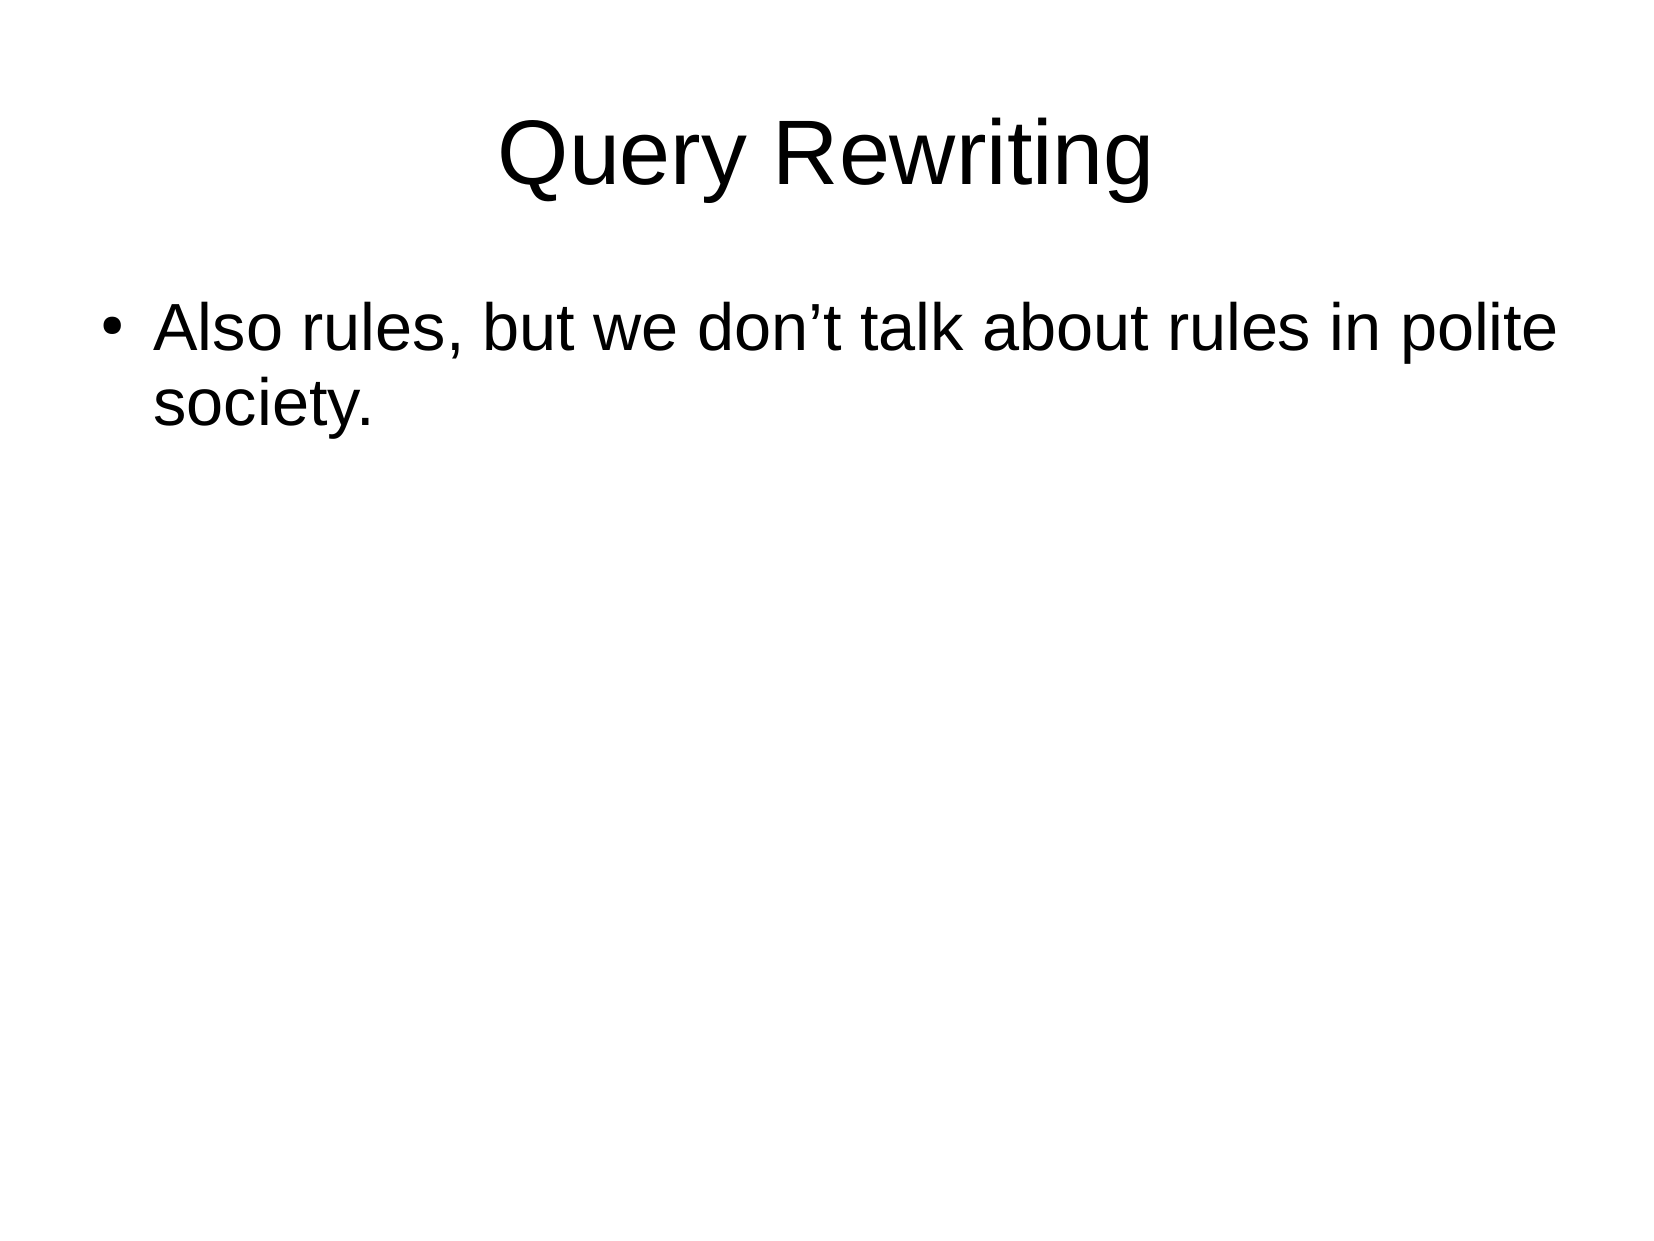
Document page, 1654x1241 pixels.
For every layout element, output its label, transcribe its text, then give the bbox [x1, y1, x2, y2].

title Query Rewriting [82, 49, 1571, 257]
list Also rules, but we don’t talk about rules in polite society. [82, 290, 1571, 1010]
